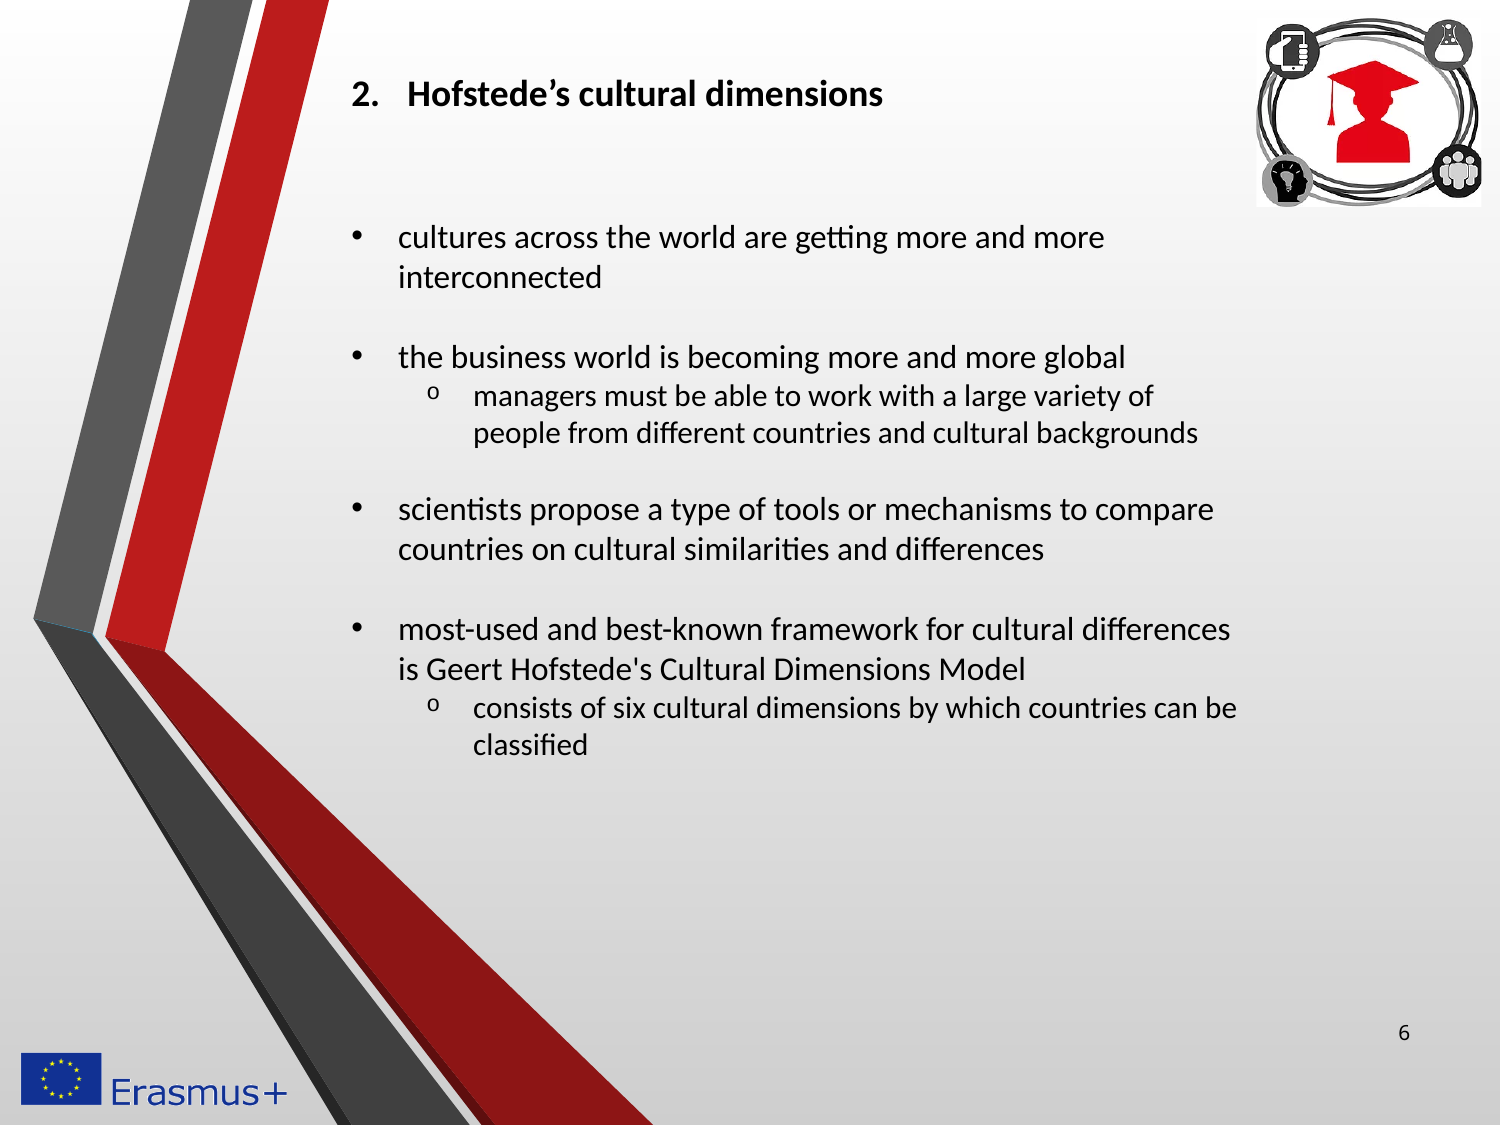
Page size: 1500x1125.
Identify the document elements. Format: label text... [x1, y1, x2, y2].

picture [5, 1037, 302, 1120]
picture [1256, 18, 1482, 207]
text_box Hofstede’s cultural dimensions [336, 61, 1247, 122]
slide_number <numer> [1357, 1003, 1425, 1064]
chart [1257, 19, 1483, 209]
text_box cultures across the world are getting more and more interconnected the business world is becoming more and more global managers must be able to work with a large variety of people from different countries and cultural backgrounds scientists propose a type of tools or mechanisms to compare countries on cultural similarities and differences most-used and best-known framework for cultural differences is Geert Hofstede's Cultural Dimensions Model consists of six cultural dimensions by which countries can be classified [336, 208, 1258, 850]
